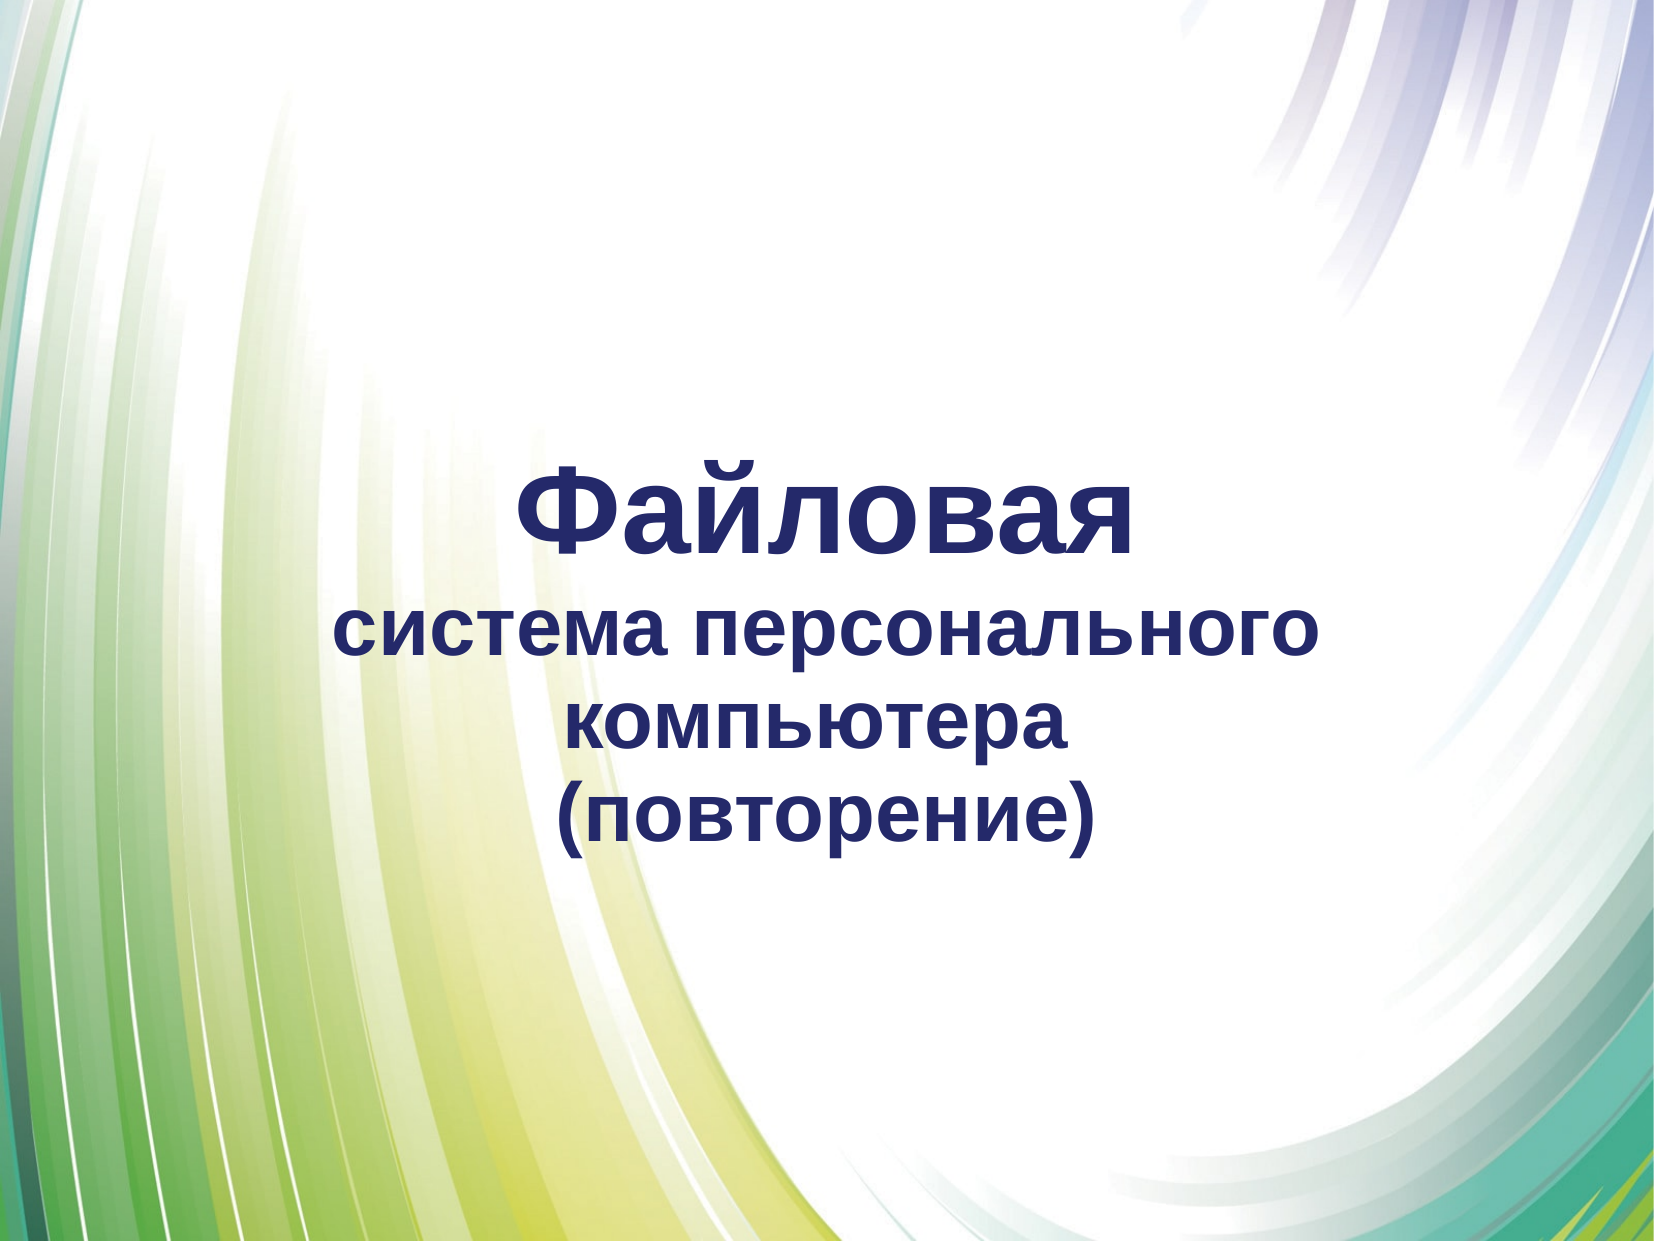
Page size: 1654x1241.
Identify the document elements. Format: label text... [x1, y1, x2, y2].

subtitle Файловая система персонального компьютера (повторение) [82, 290, 1571, 1010]
picture [0, 0, 1654, 1241]
